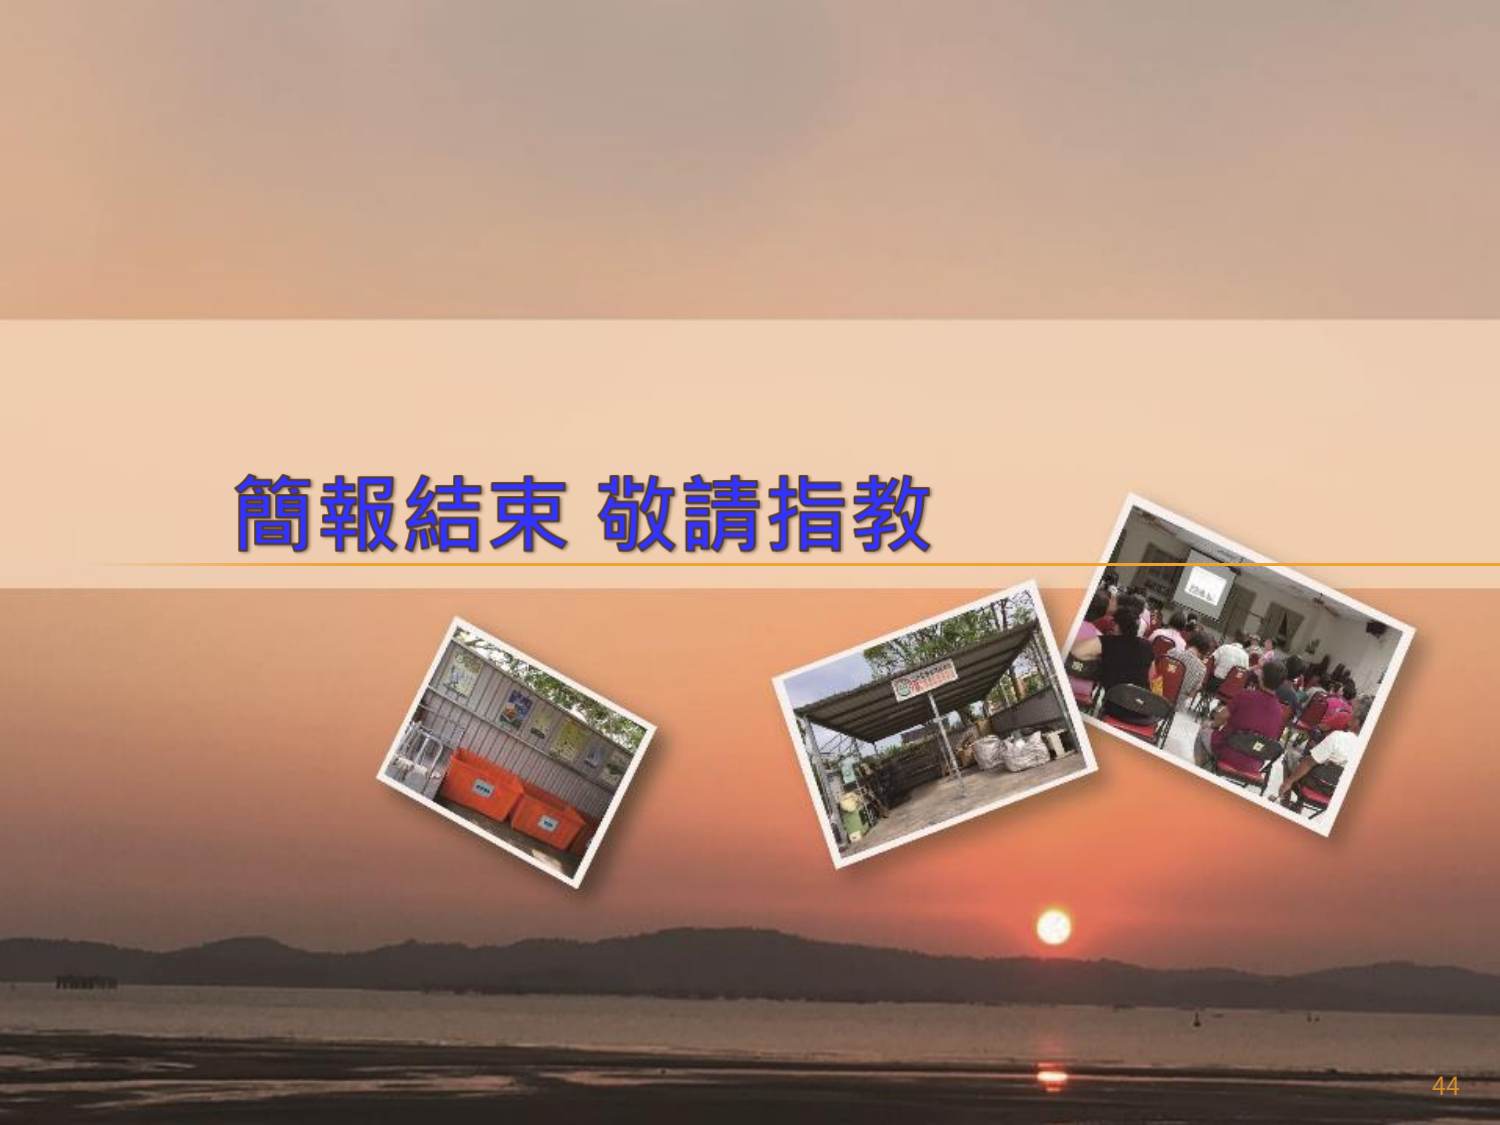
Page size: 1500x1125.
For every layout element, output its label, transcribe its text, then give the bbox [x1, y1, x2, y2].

picture [0, 0, 1500, 1125]
text_box <編號> [1349, 1062, 1476, 1103]
